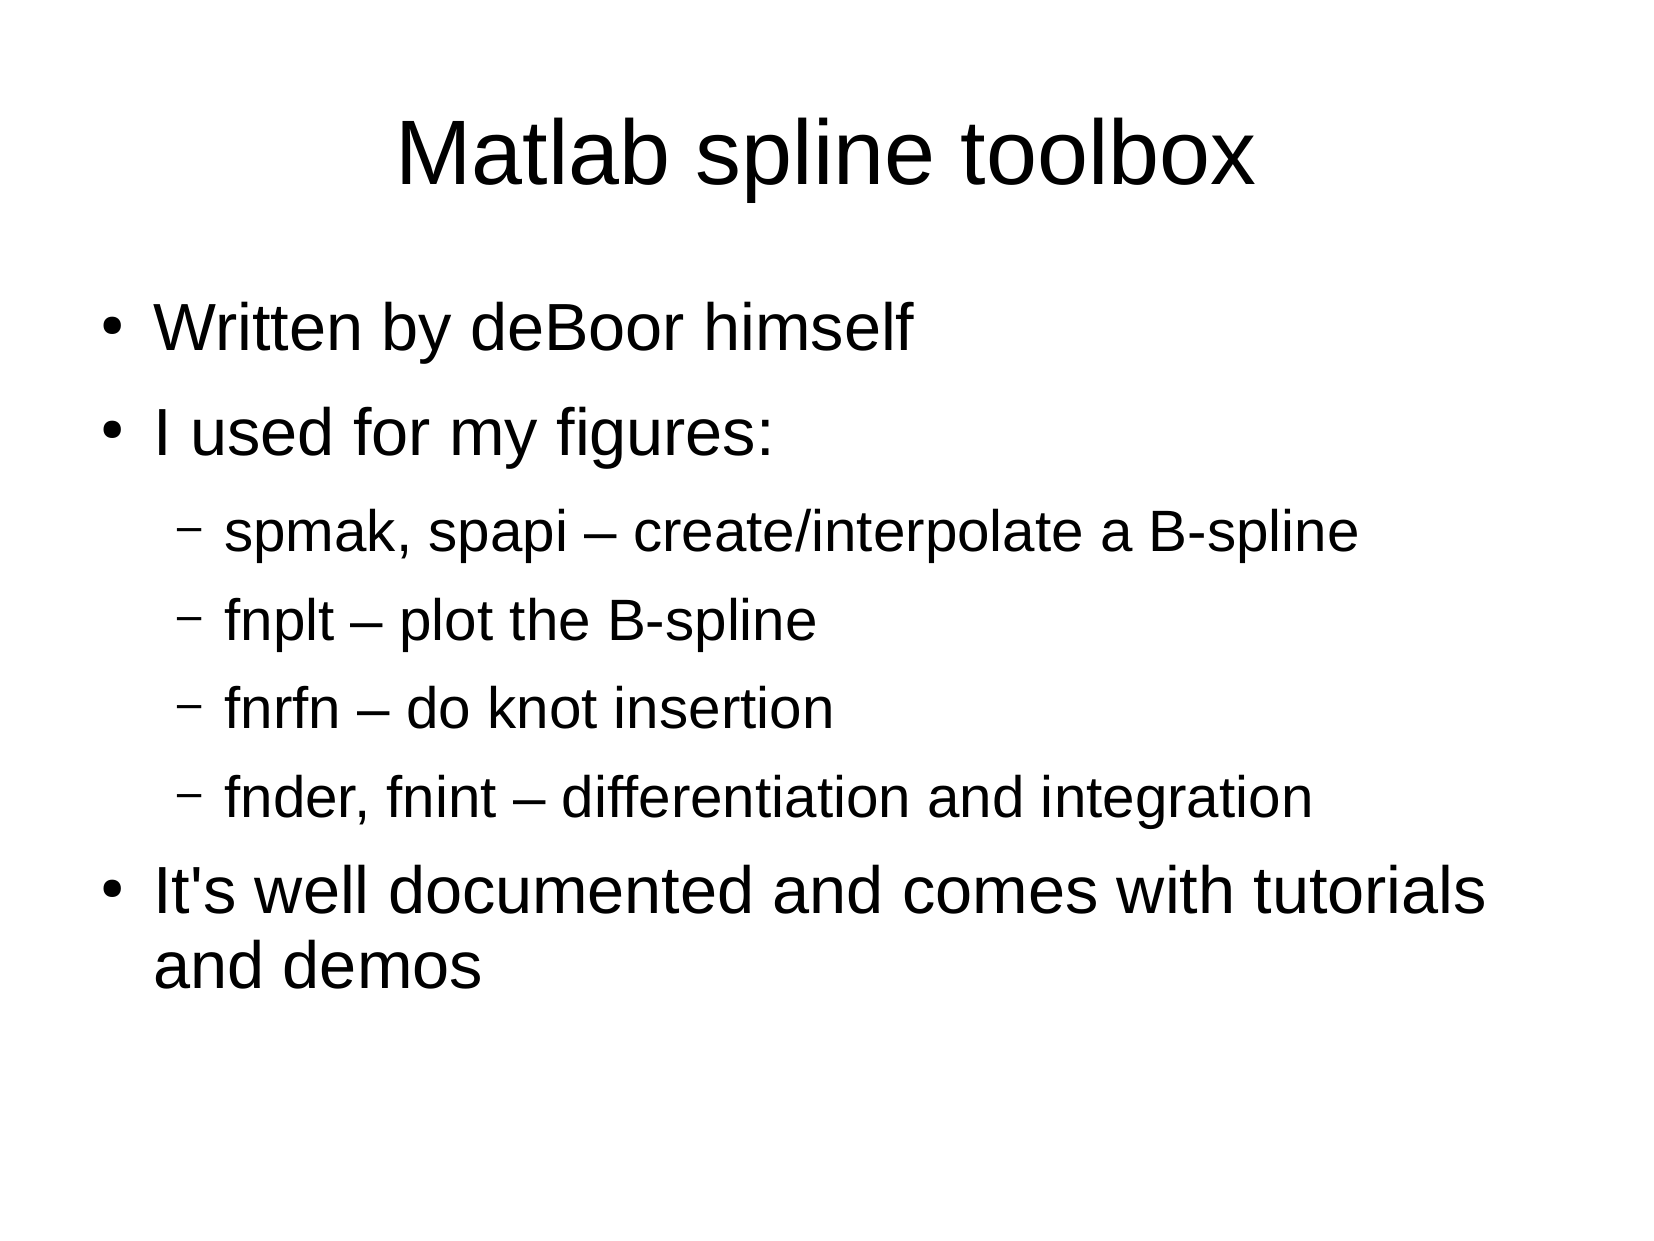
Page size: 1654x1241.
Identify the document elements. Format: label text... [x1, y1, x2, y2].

list Written by deBoor himself I used for my figures: spmak, spapi – create/interpolate a B-spline fnplt – plot the B-spline fnrfn – do knot insertion fnder, fnint – differentiation and integration It's well documented and comes with tutorials and demos [82, 290, 1571, 1094]
title Matlab spline toolbox [82, 56, 1571, 250]
